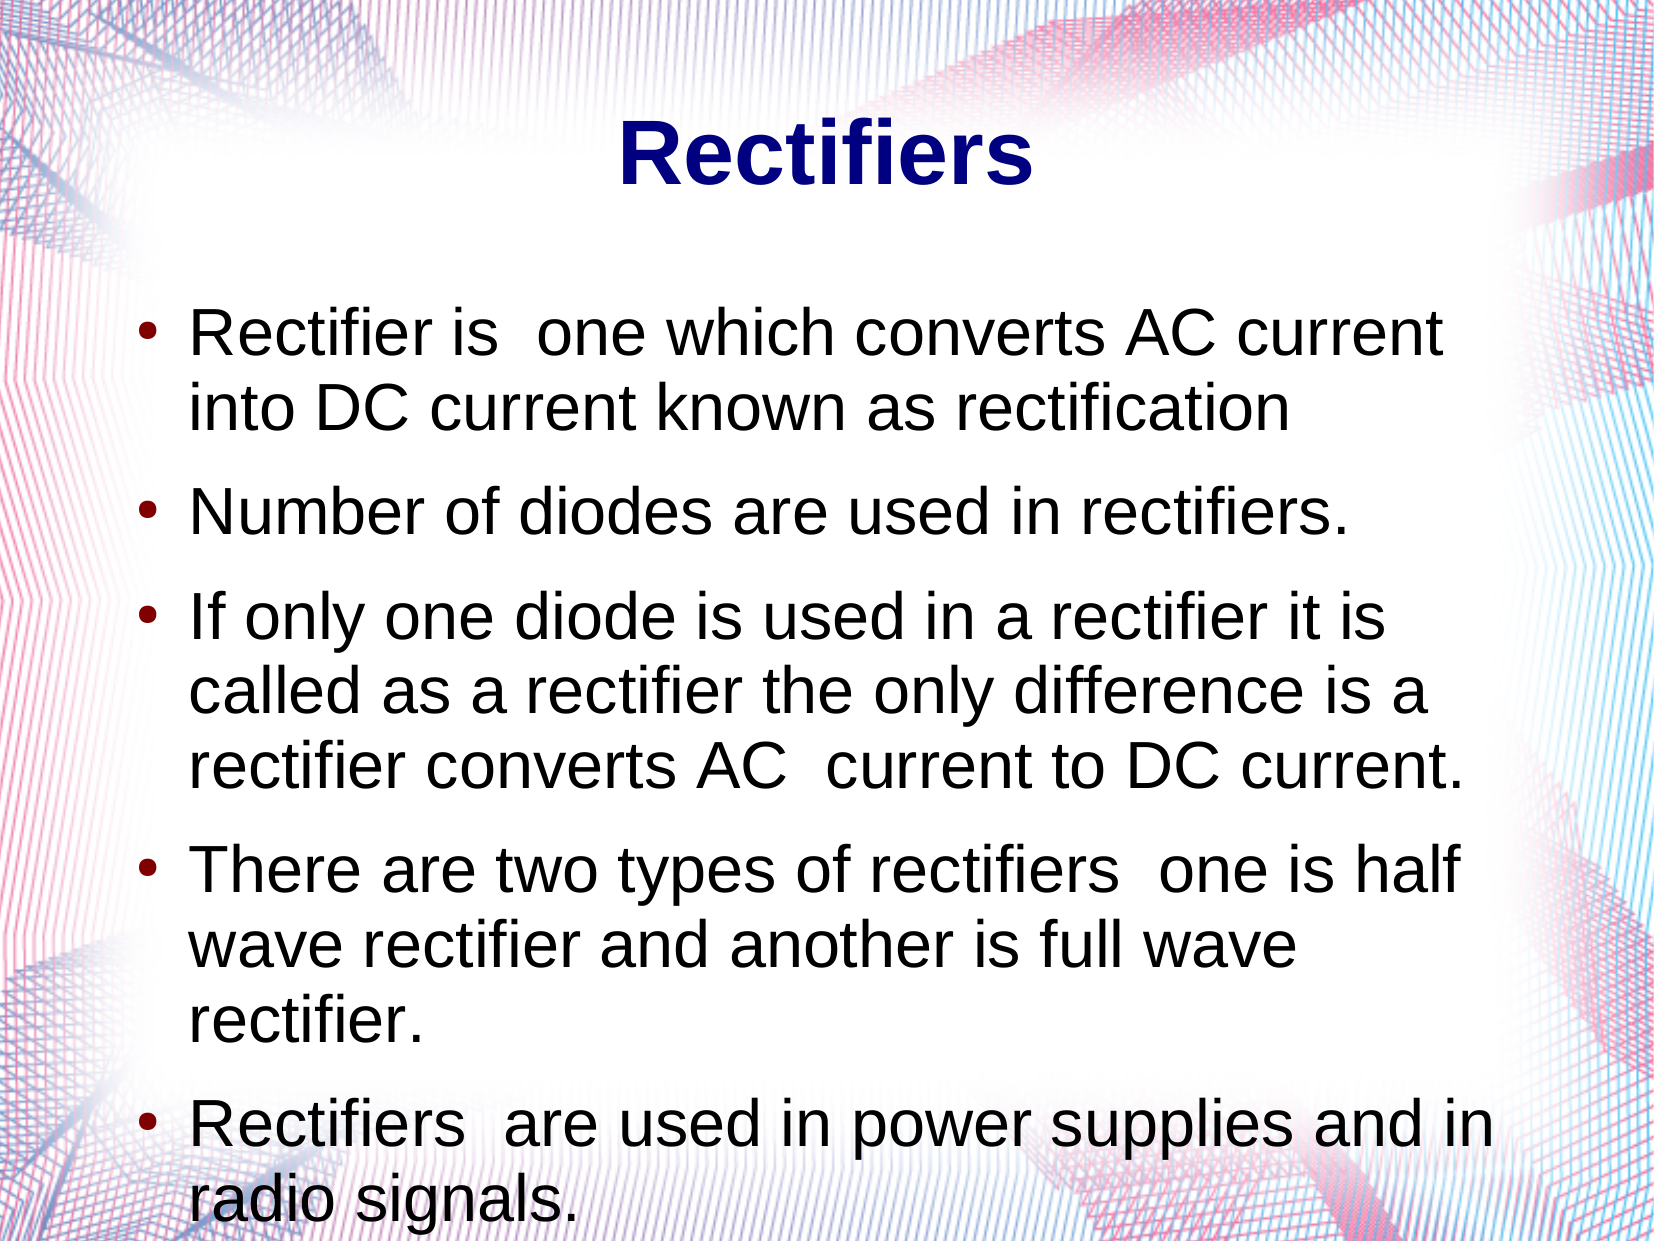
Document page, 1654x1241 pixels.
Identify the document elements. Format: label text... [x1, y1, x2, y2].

picture [0, 0, 1654, 1241]
title Rectifiers [82, 56, 1571, 250]
list Rectifier is one which converts AC current into DC current known as rectification Number of diodes are used in rectifiers. If only one diode is used in a rectifier it is called as a rectifier the only difference is a rectifier converts AC current to DC current. There are two types of rectifiers one is half wave rectifier and another is full wave rectifier. Rectifiers are used in power supplies and in radio signals. [118, 295, 1542, 1236]
